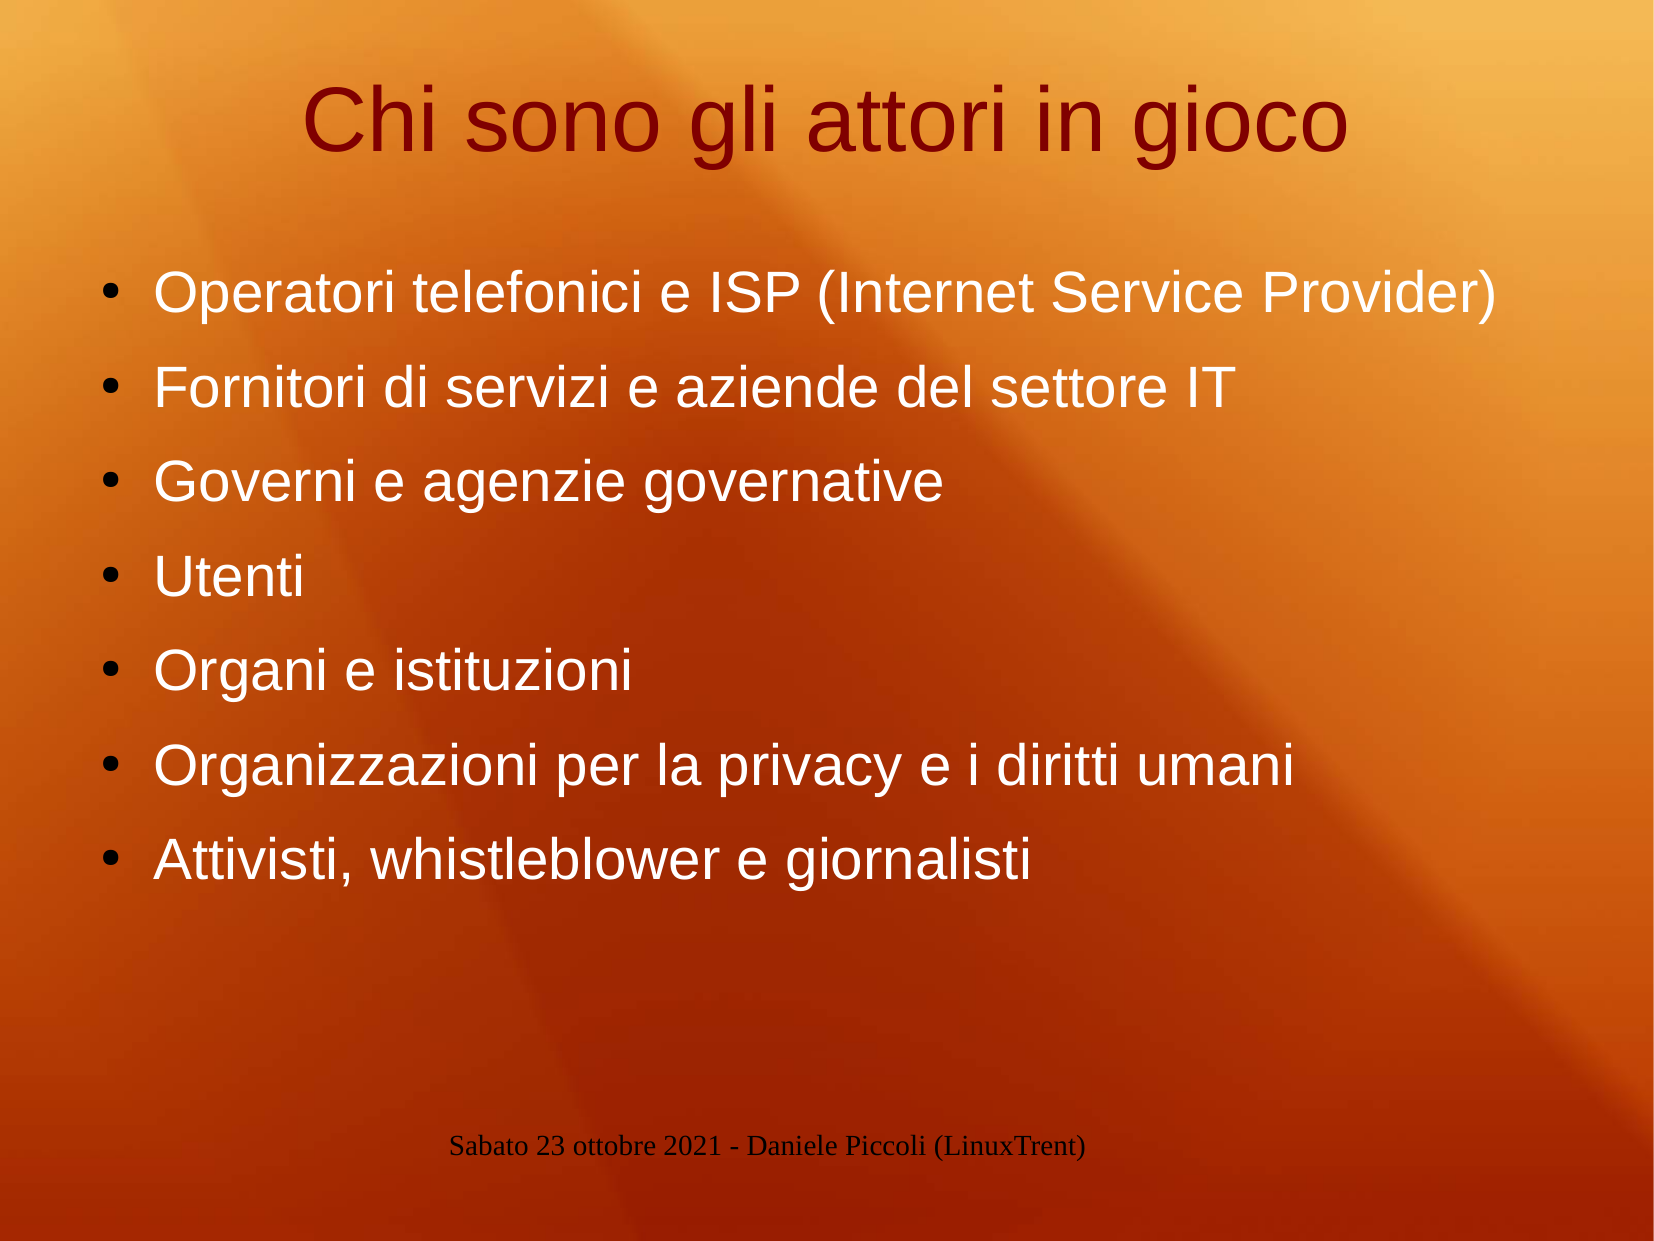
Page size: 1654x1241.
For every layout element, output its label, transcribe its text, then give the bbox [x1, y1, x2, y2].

title Chi sono gli attori in gioco [82, 49, 1571, 189]
picture [0, 0, 1654, 1241]
list Operatori telefonici e ISP (Internet Service Provider) Fornitori di servizi e aziende del settore IT Governi e agenzie governative Utenti Organi e istituzioni Organizzazioni per la privacy e i diritti umani Attivisti, whistleblower e giornalisti [82, 259, 1571, 980]
